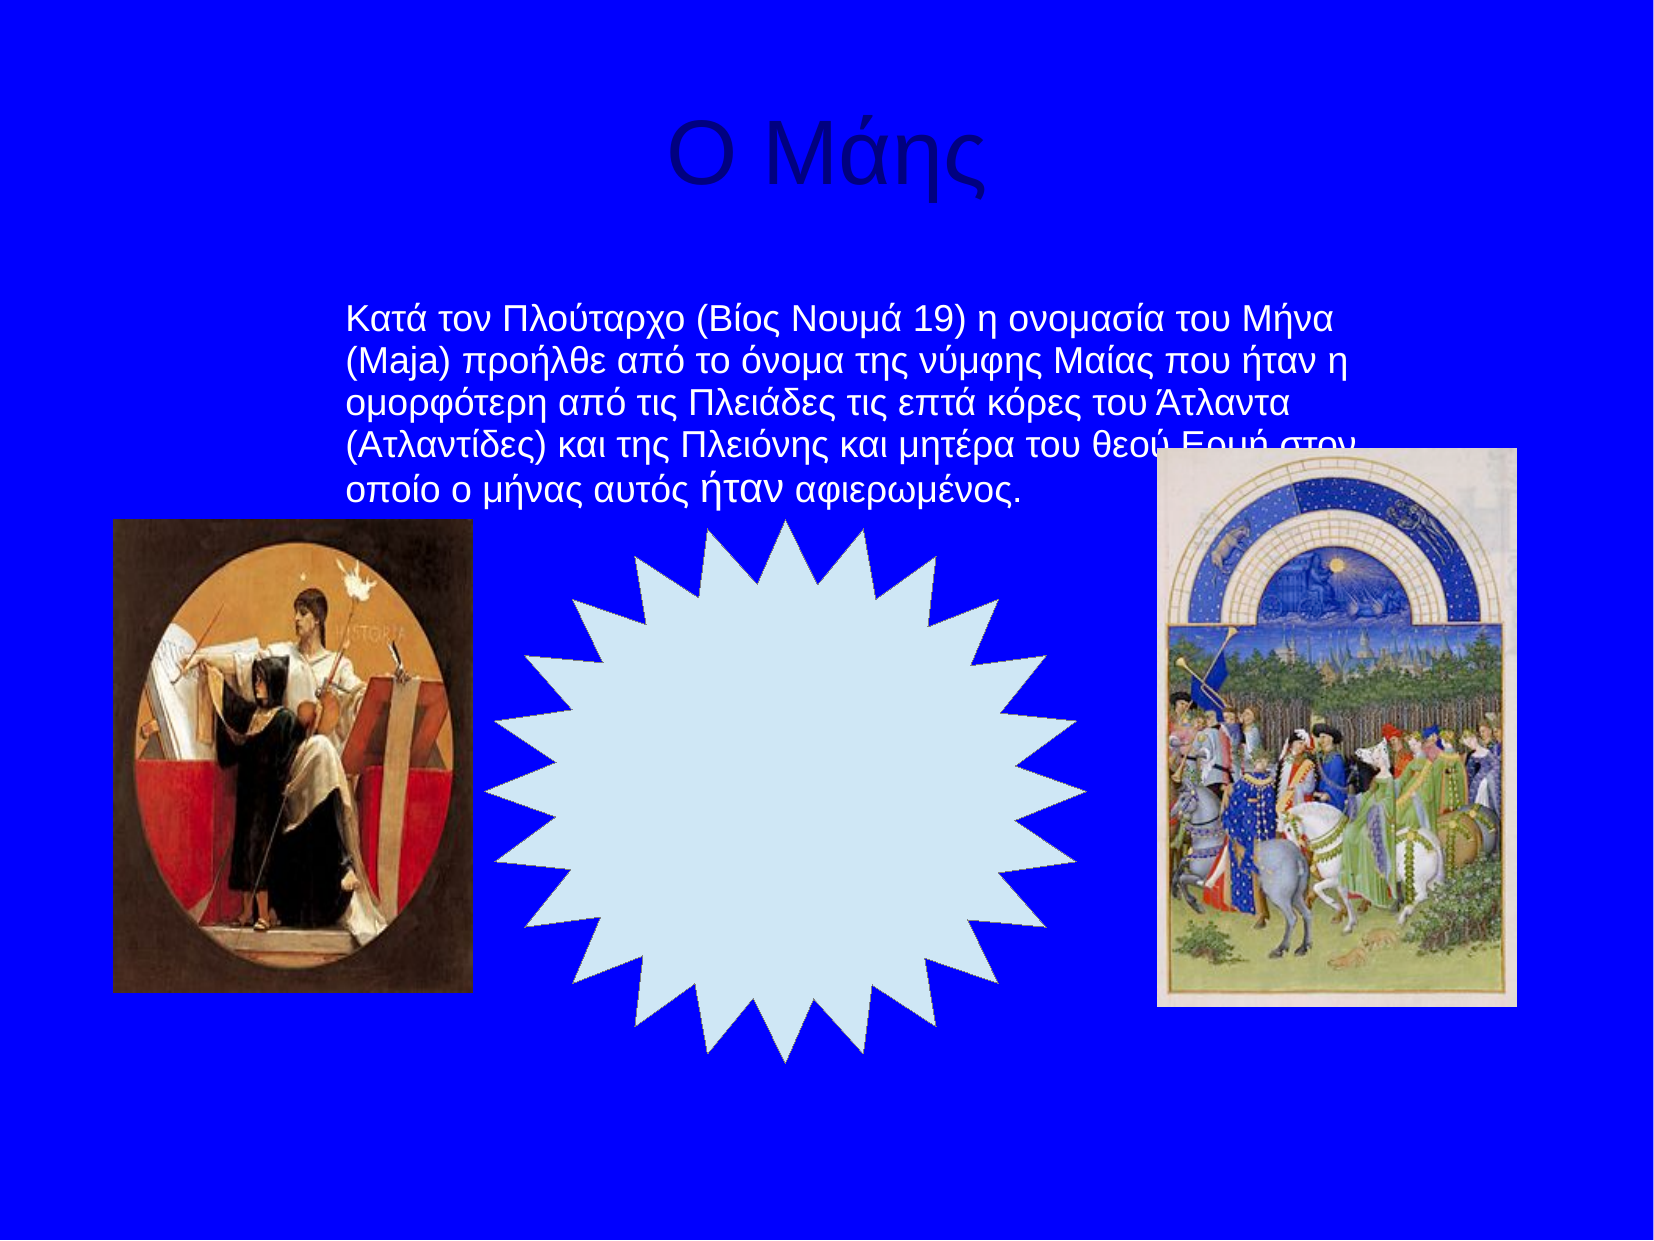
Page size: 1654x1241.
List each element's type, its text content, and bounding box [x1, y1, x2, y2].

title Ο Μάης [82, 49, 1571, 257]
text_box [484, 520, 1087, 1064]
picture [113, 519, 473, 993]
text_box Κατά τον Πλούταρχο (Βίος Νουμά 19) η ονομασία του Μήνα (Maja) προήλθε από το όνομα της νύμφης Μαίας που ήταν η ομορφότερη από τις Πλειάδες τις επτά κόρες του Άτλαντα (Ατλαντίδες) και της Πλειόνης και μητέρα του θεού Ερμή στον οποίο ο μήνας αυτός ήταν αφιερωμένος. [330, 289, 1418, 520]
picture [1157, 448, 1517, 1007]
